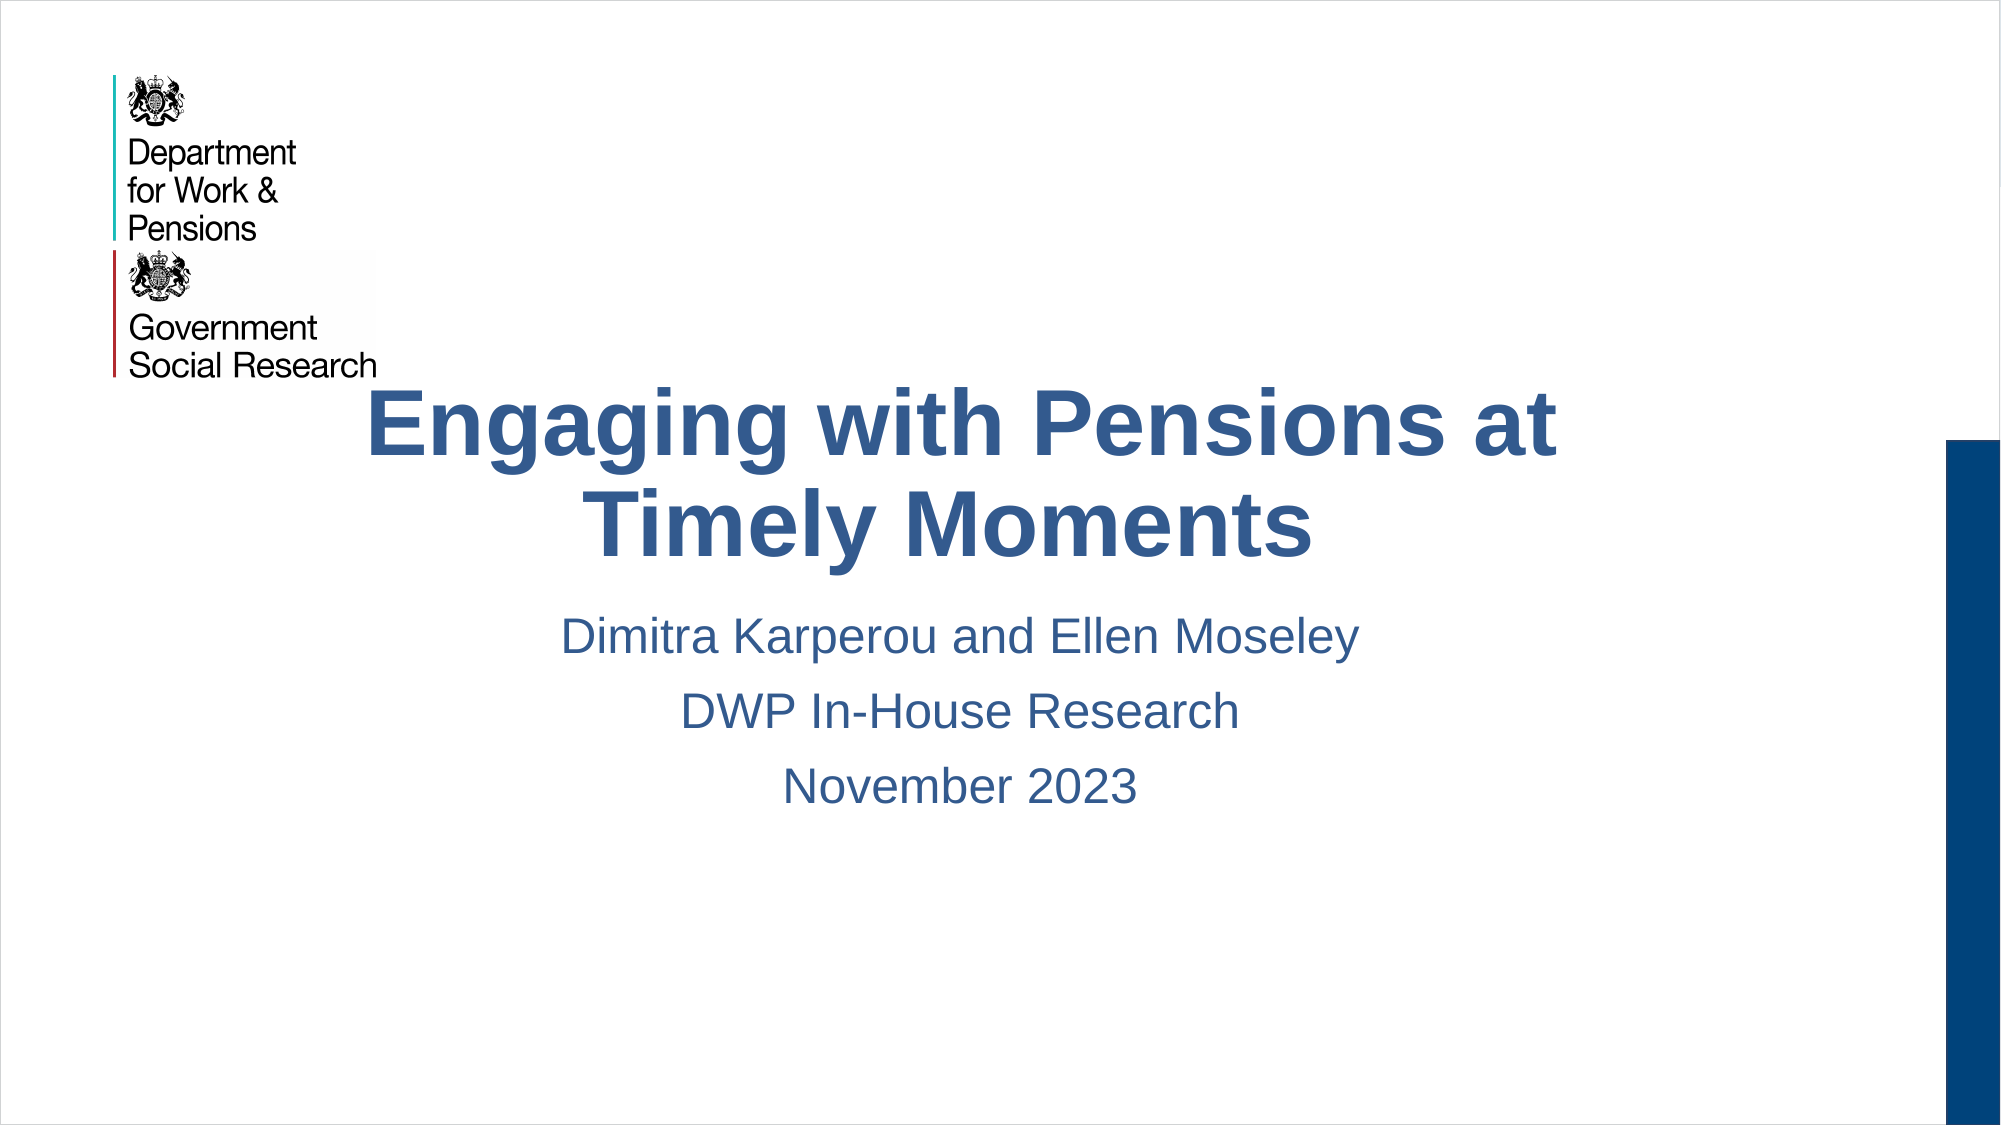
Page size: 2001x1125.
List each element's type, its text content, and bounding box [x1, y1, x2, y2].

picture [113, 74, 296, 241]
title Engaging with Pensions at Timely Moments [211, 348, 1712, 584]
text_box [99, 38, 325, 241]
picture [113, 250, 376, 378]
subtitle Dimitra Karperou and Ellen Moseley DWP In-House Research November 2023 [210, 603, 1711, 875]
